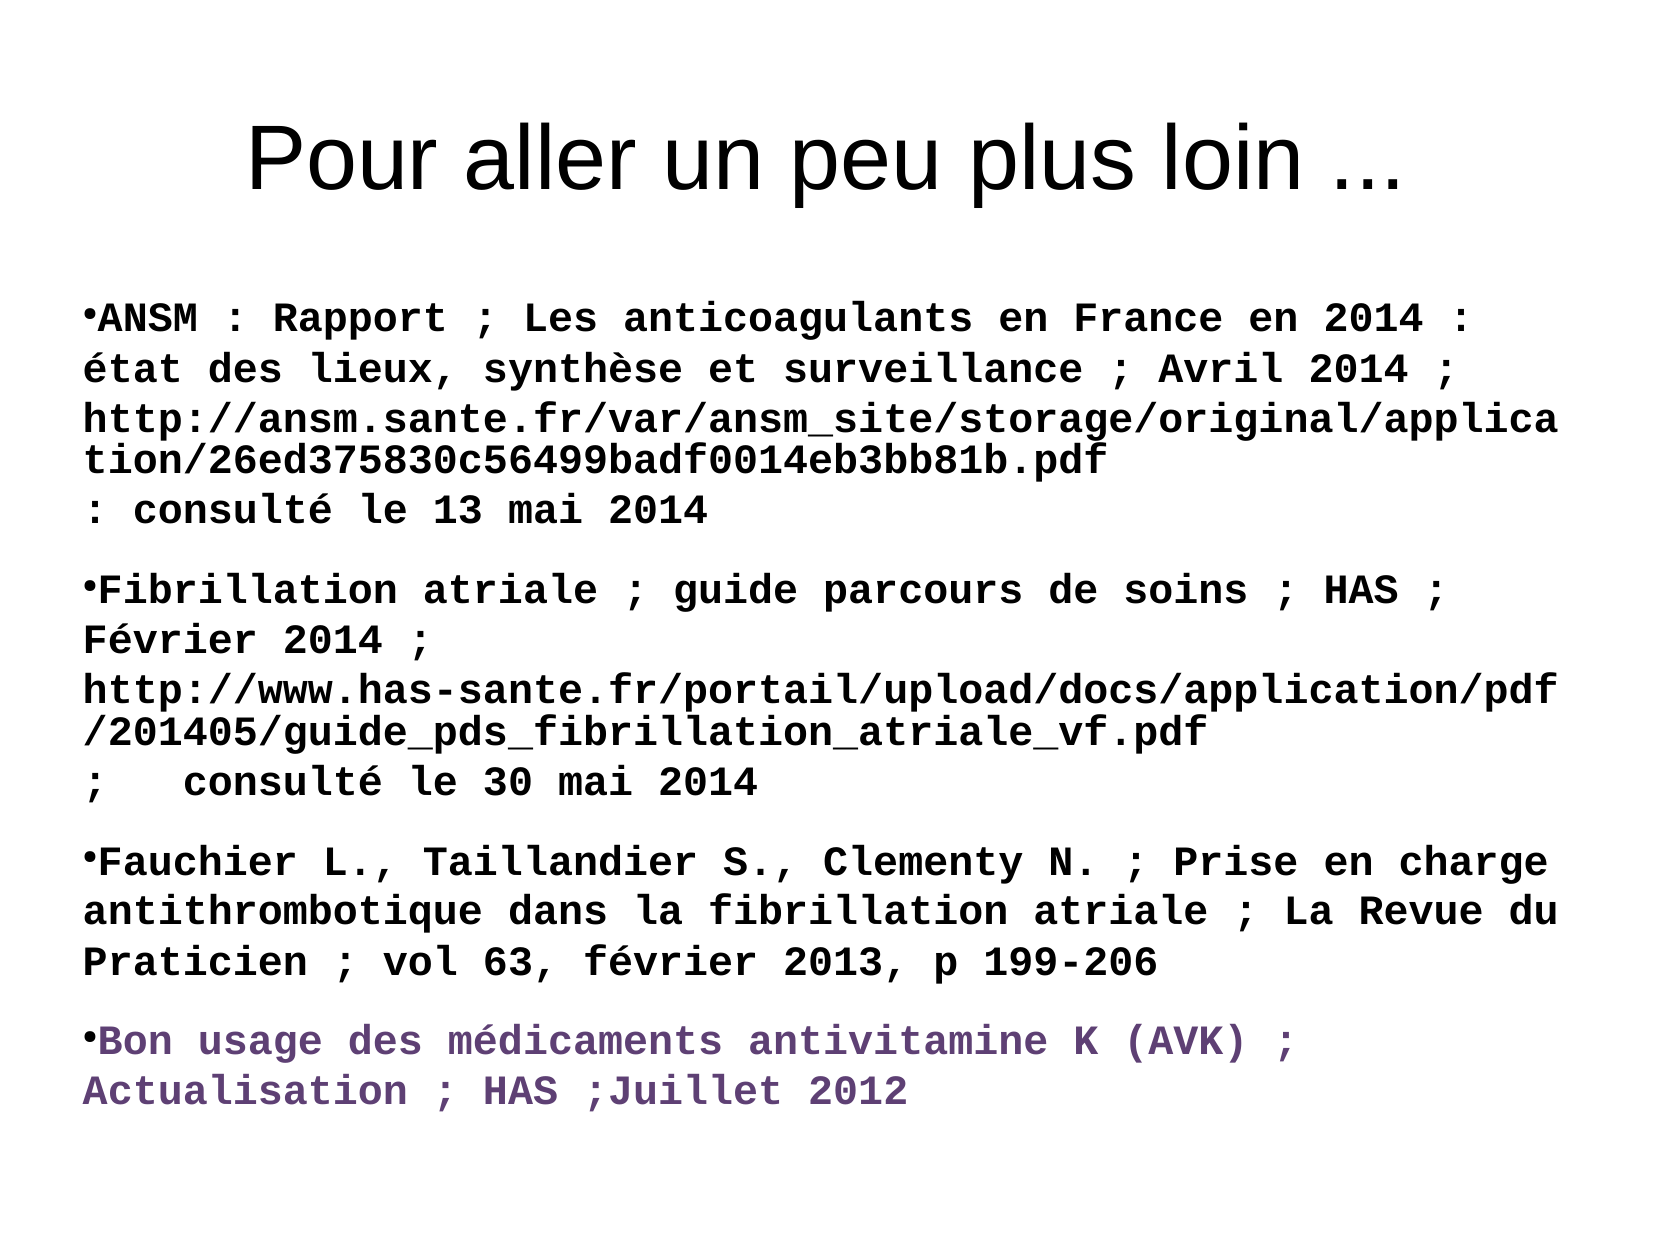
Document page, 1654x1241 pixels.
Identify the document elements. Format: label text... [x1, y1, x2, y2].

list ANSM : Rapport ; Les anticoagulants en France en 2014 : état des lieux, synthèse et surveillance ; Avril 2014 ; http://ansm.sante.fr/var/ansm_site/storage/original/application/26ed375830c56499badf0014eb3bb81b.pdf: consulté le 13 mai 2014 Fibrillation atriale ; guide parcours de soins ; HAS ; Février 2014 ; http://www.has-sante.fr/portail/upload/docs/application/pdf/201405/guide_pds_fibrillation_atriale_vf.pdf; consulté le 30 mai 2014 Fauchier L., Taillandier S., Clementy N. ; Prise en charge antithrombotique dans la fibrillation atriale ; La Revue du Praticien ; vol 63, février 2013, p 199-206 Bon usage des médicaments antivitamine K (AVK) ; Actualisation ; HAS ;Juillet 2012 [82, 290, 1571, 1229]
title Pour aller un peu plus loin ... [82, 49, 1571, 257]
